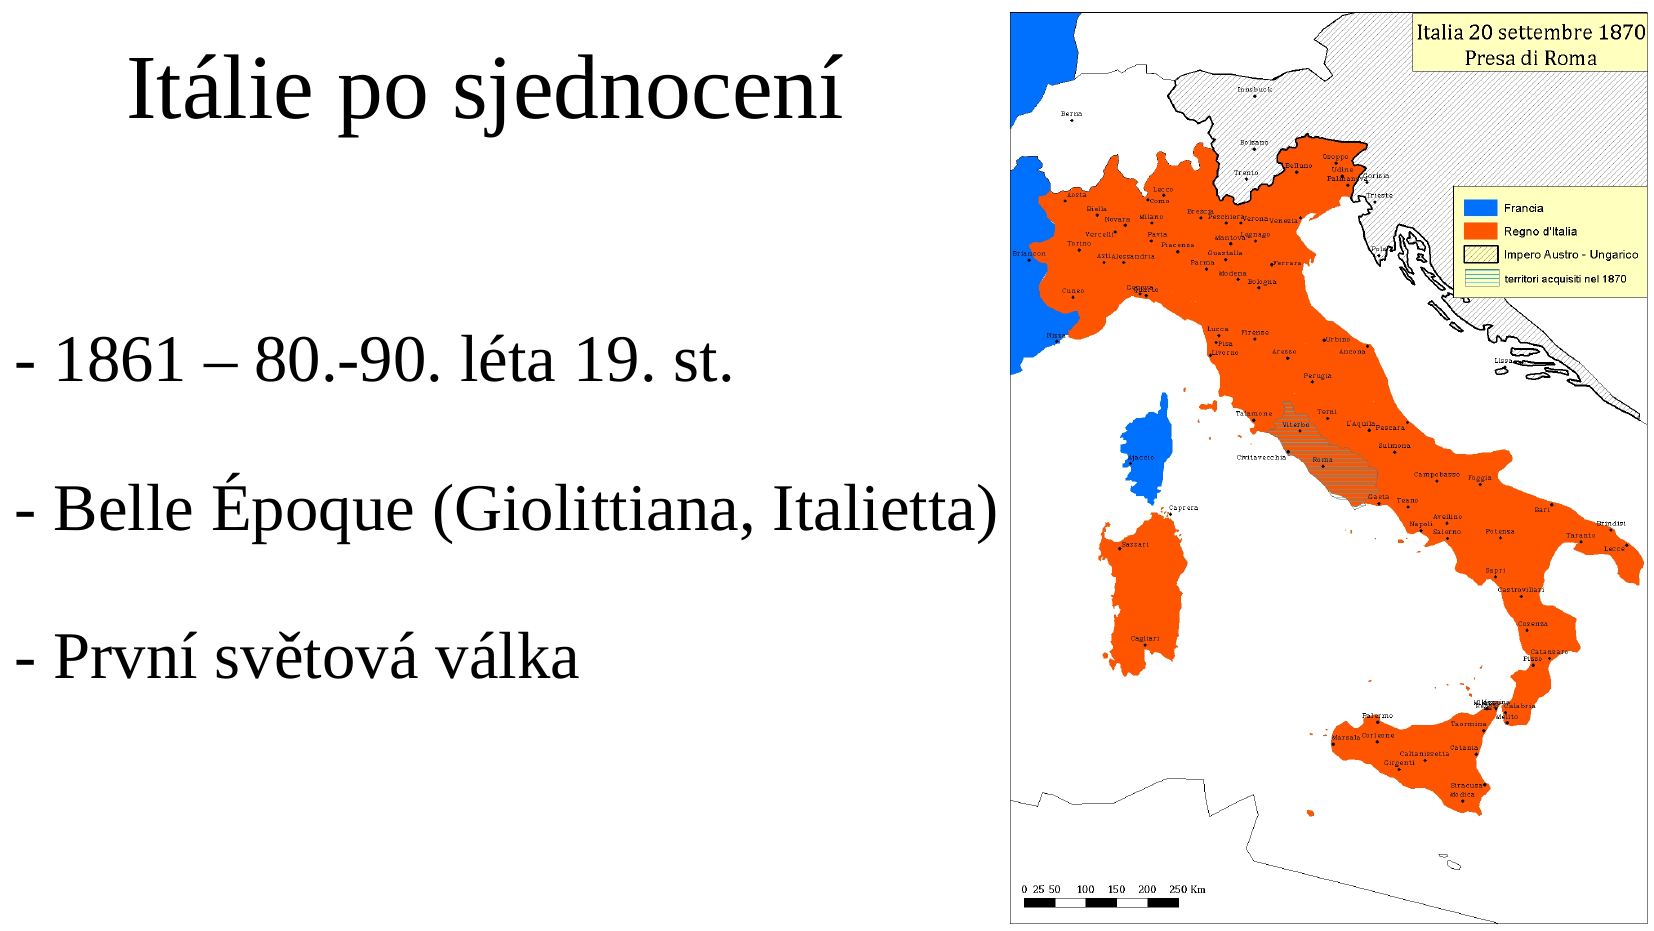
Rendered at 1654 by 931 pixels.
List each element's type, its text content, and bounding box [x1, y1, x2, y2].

title Itálie po sjednocení [11, 9, 961, 166]
picture [995, 0, 1654, 931]
text_box - 1861 – 80.-90. léta 19. st. - Belle Époque (Giolittiana, Italietta) - První světová válka [0, 315, 1021, 931]
